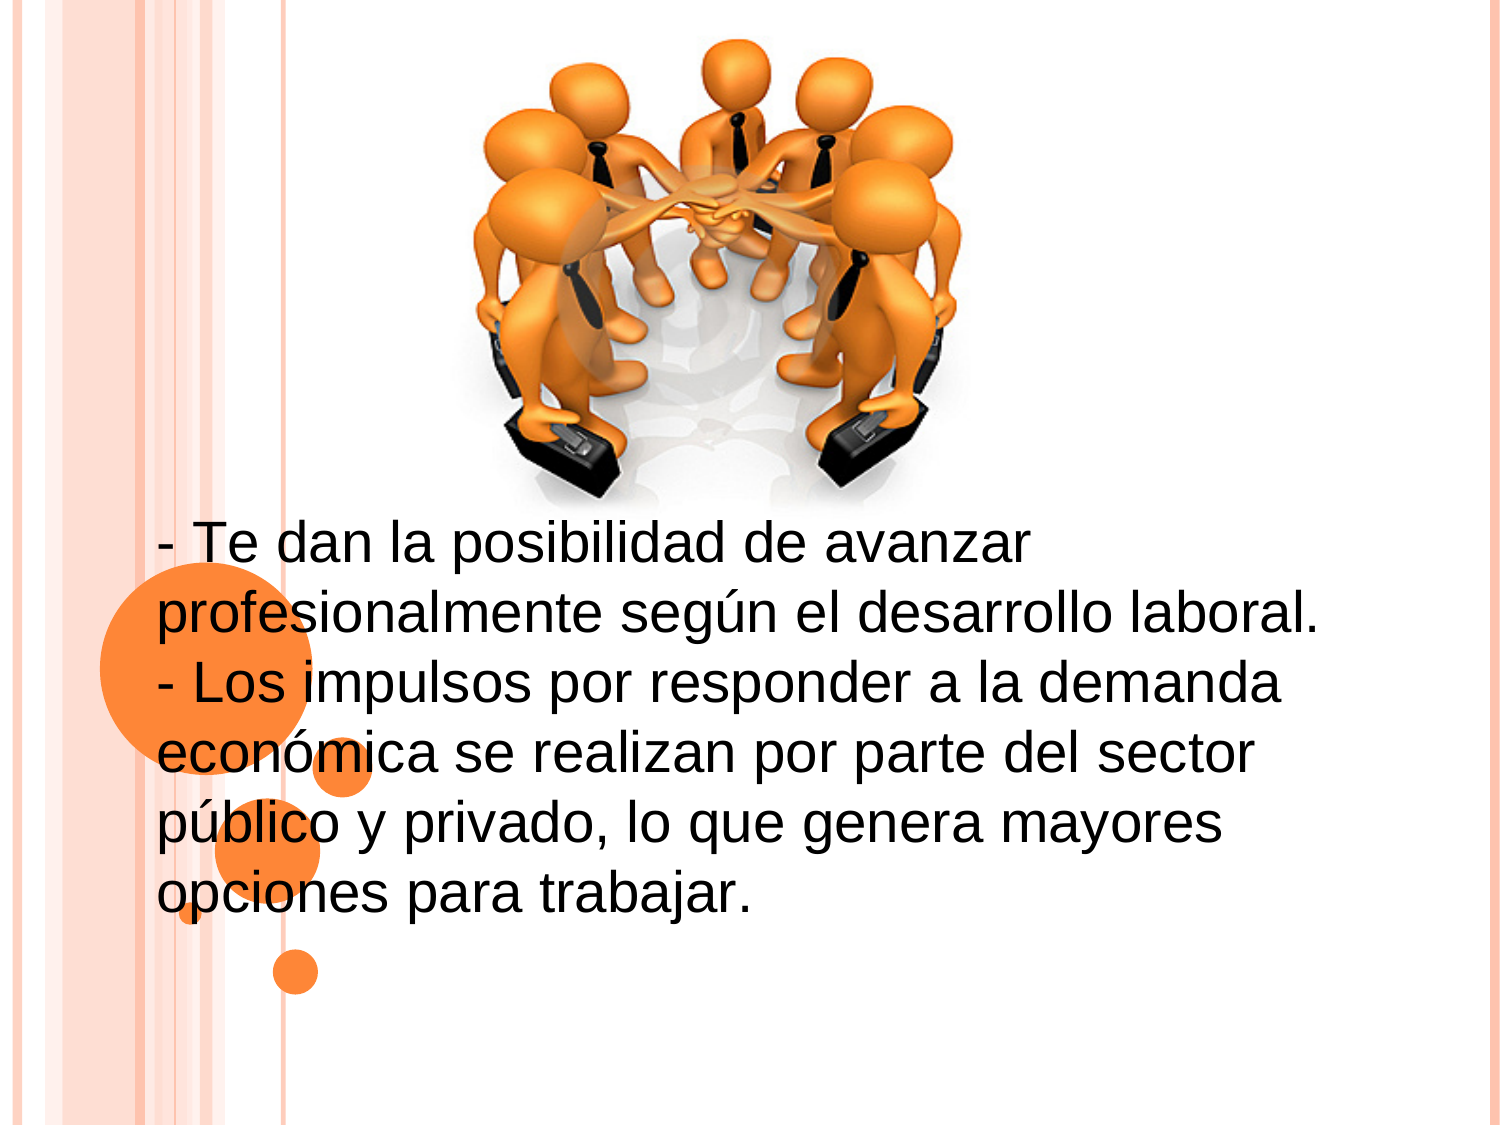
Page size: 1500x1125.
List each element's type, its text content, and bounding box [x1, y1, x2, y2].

text_box - Te dan la posibilidad de avanzar profesionalmente según el desarrollo laboral. - Los impulsos por responder a la demanda económica se realizan por parte del sector público y privado, lo que genera mayores opciones para trabajar. [141, 496, 1418, 1052]
picture [425, 23, 993, 520]
